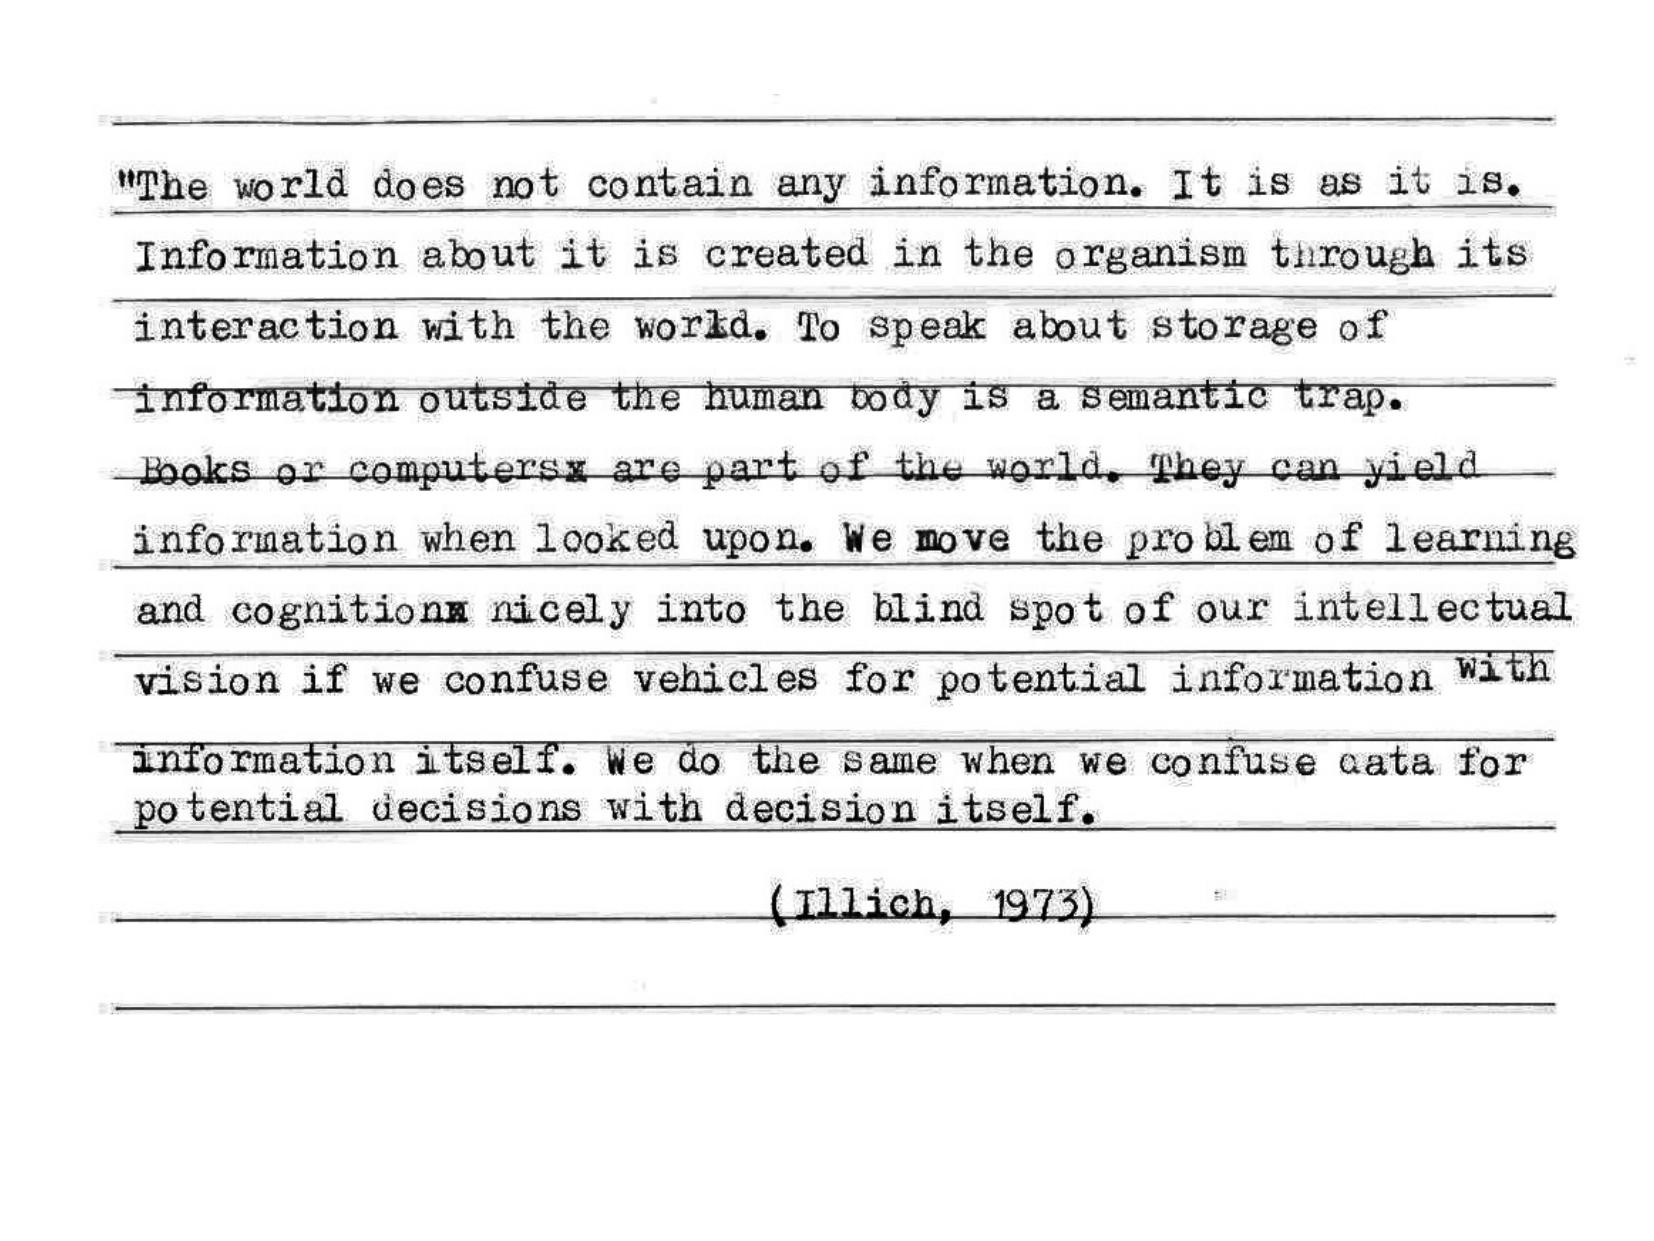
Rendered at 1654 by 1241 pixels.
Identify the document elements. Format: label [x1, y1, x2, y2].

picture [11, 94, 1646, 1033]
